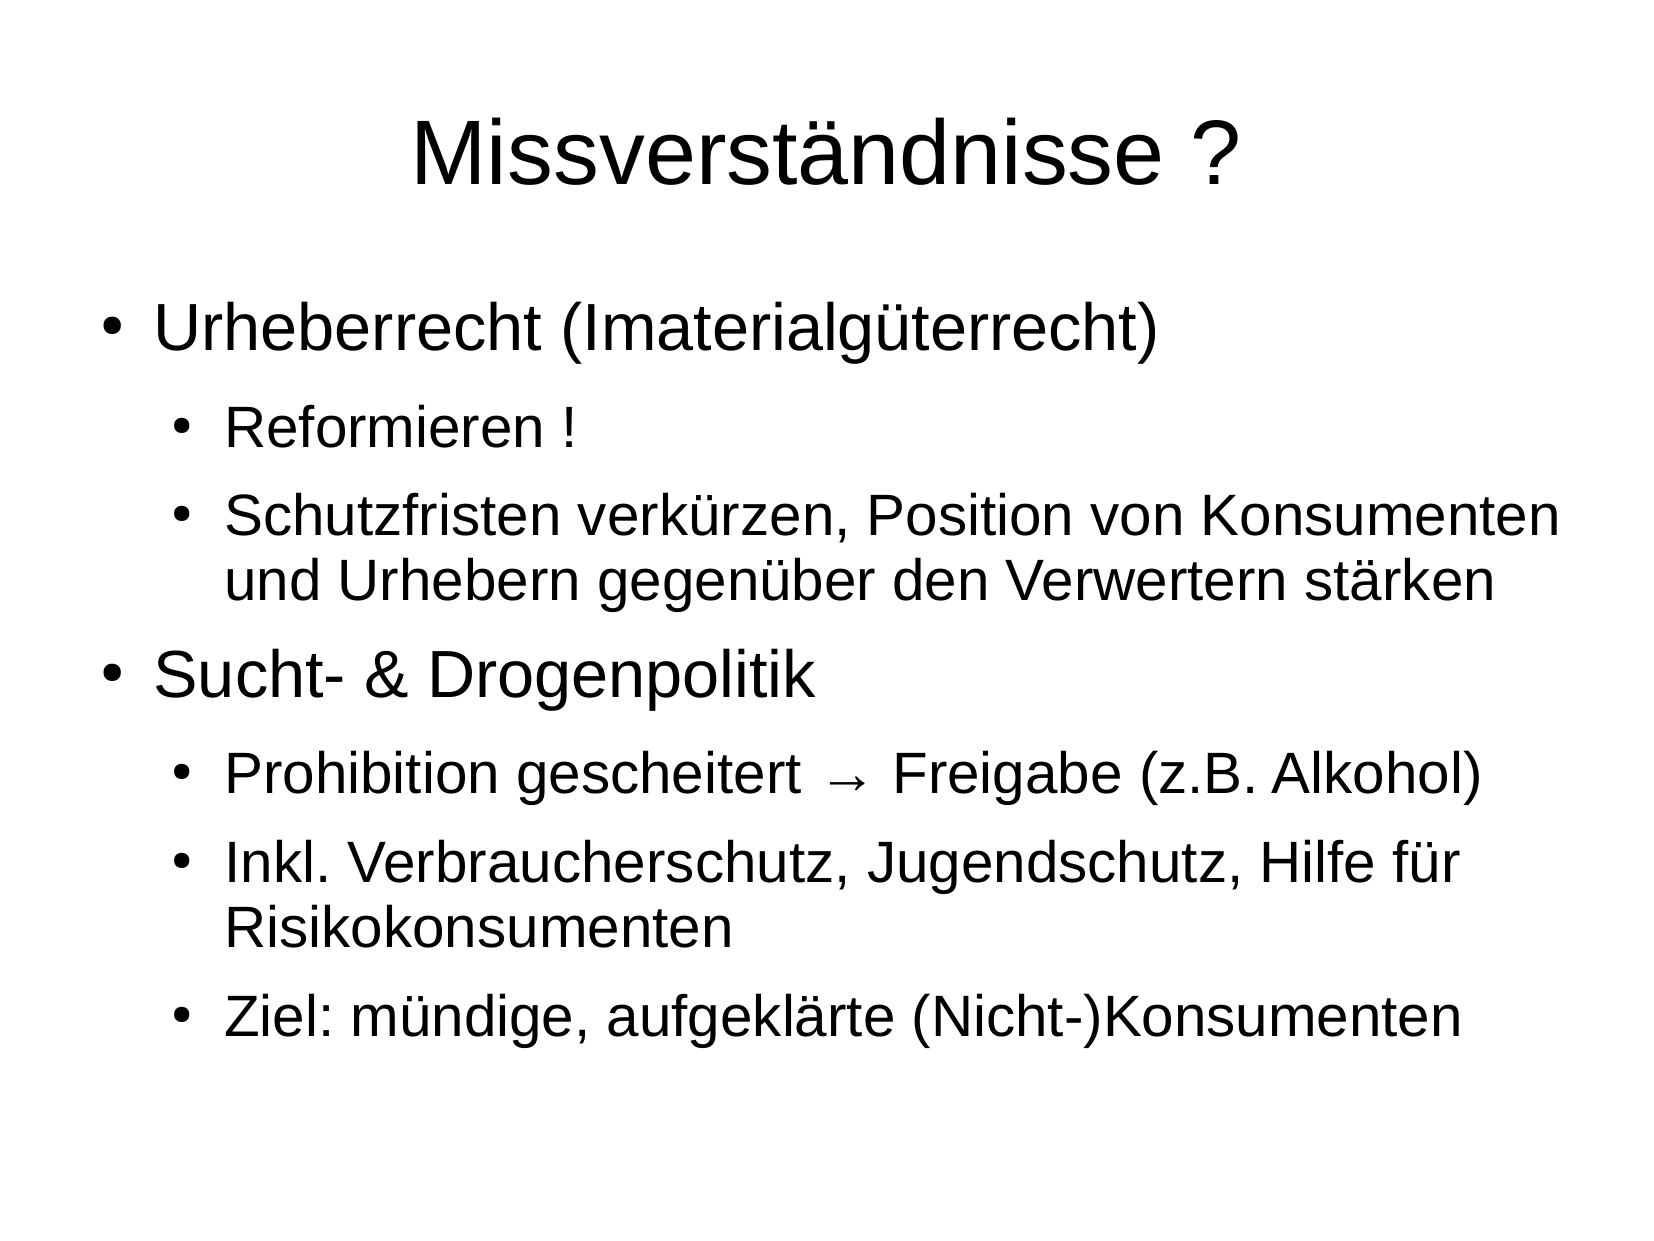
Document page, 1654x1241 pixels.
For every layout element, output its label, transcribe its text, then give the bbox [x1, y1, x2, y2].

title Missverständnisse ? [82, 49, 1571, 257]
list Urheberrecht (Imaterialgüterrecht) Reformieren ! Schutzfristen verkürzen, Position von Konsumenten und Urhebern gegenüber den Verwertern stärken Sucht- & Drogenpolitik Prohibition gescheitert → Freigabe (z.B. Alkohol) Inkl. Verbraucherschutz, Jugendschutz, Hilfe für Risikokonsumenten Ziel: mündige, aufgeklärte (Nicht-)Konsumenten [82, 290, 1571, 1109]
